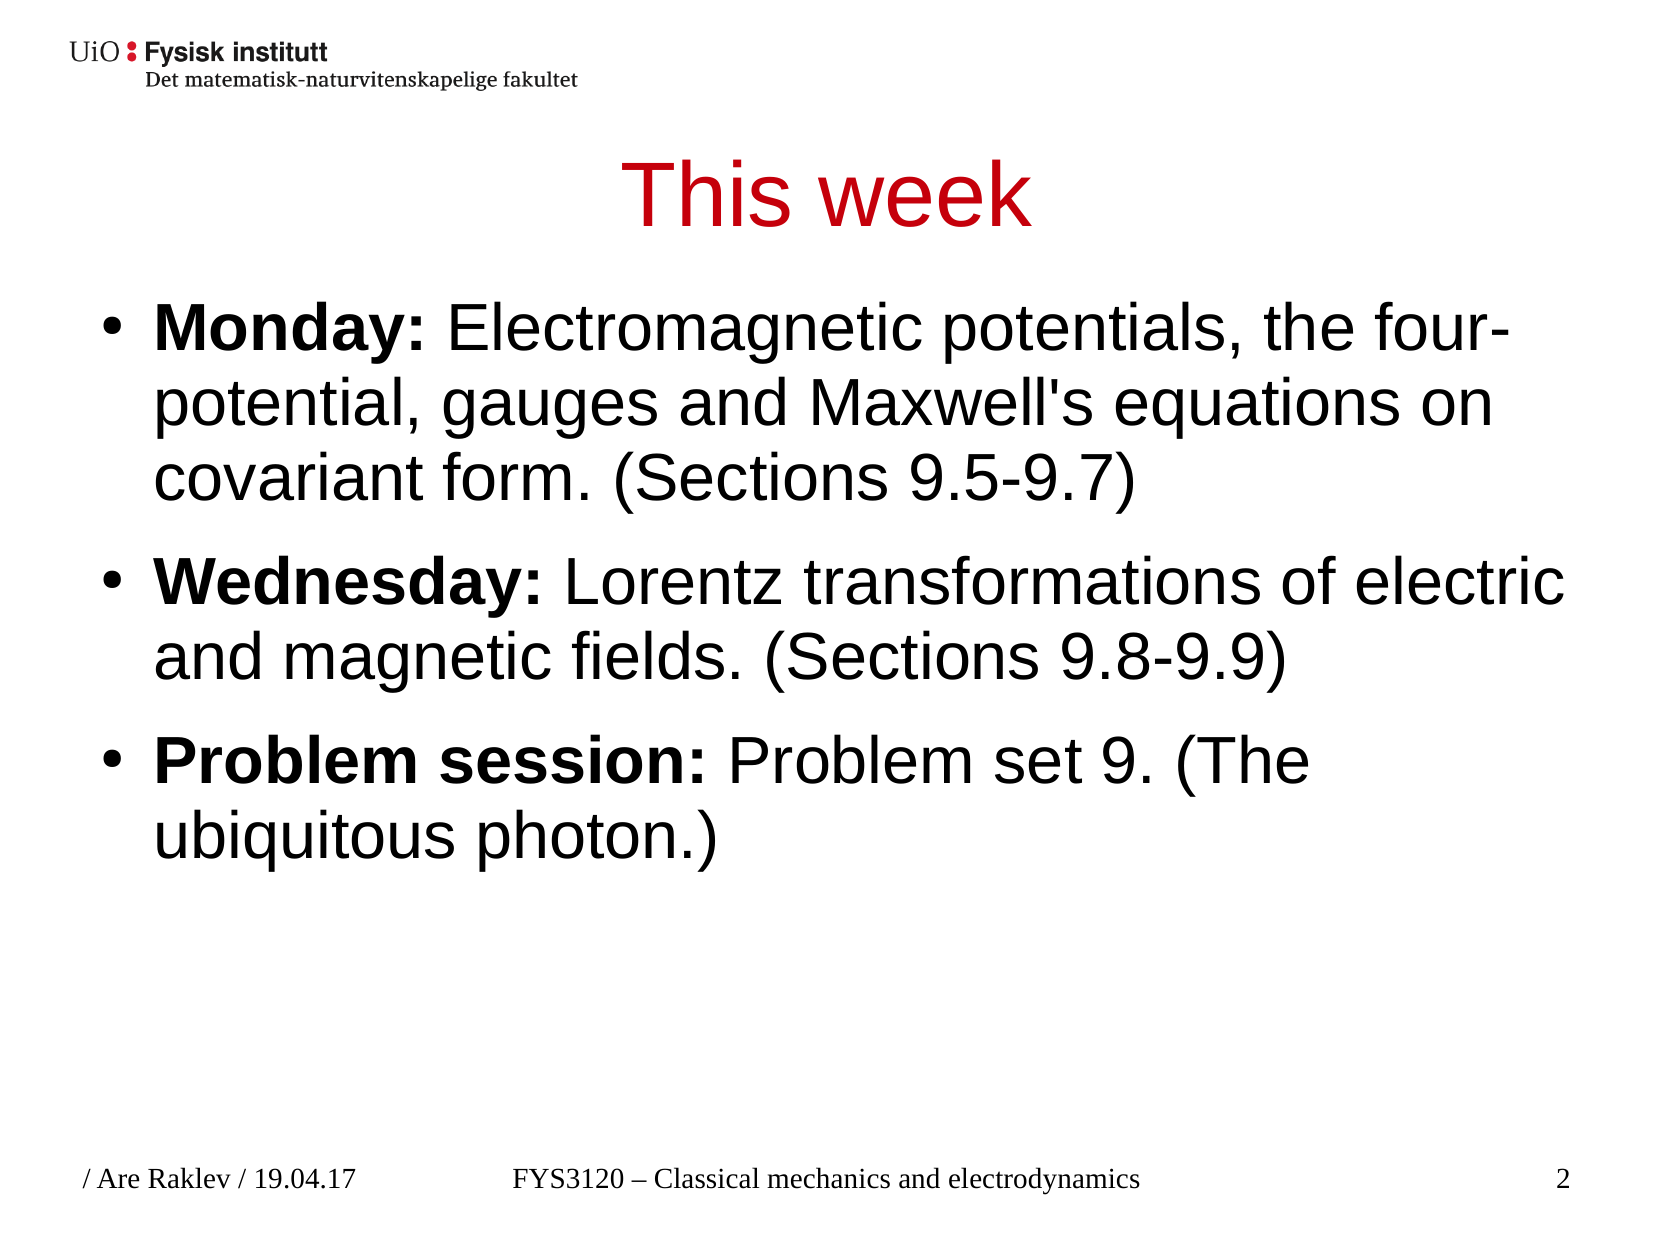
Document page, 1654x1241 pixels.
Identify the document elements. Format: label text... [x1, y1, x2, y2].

picture [68, 37, 581, 93]
title This week [82, 90, 1571, 290]
list Monday: Electromagnetic potentials, the four-potential, gauges and Maxwell's equations on covariant form. (Sections 9.5-9.7) Wednesday: Lorentz transformations of electric and magnetic fields. (Sections 9.8-9.9) Problem session: Problem set 9. (The ubiquitous photon.) [82, 290, 1576, 1193]
